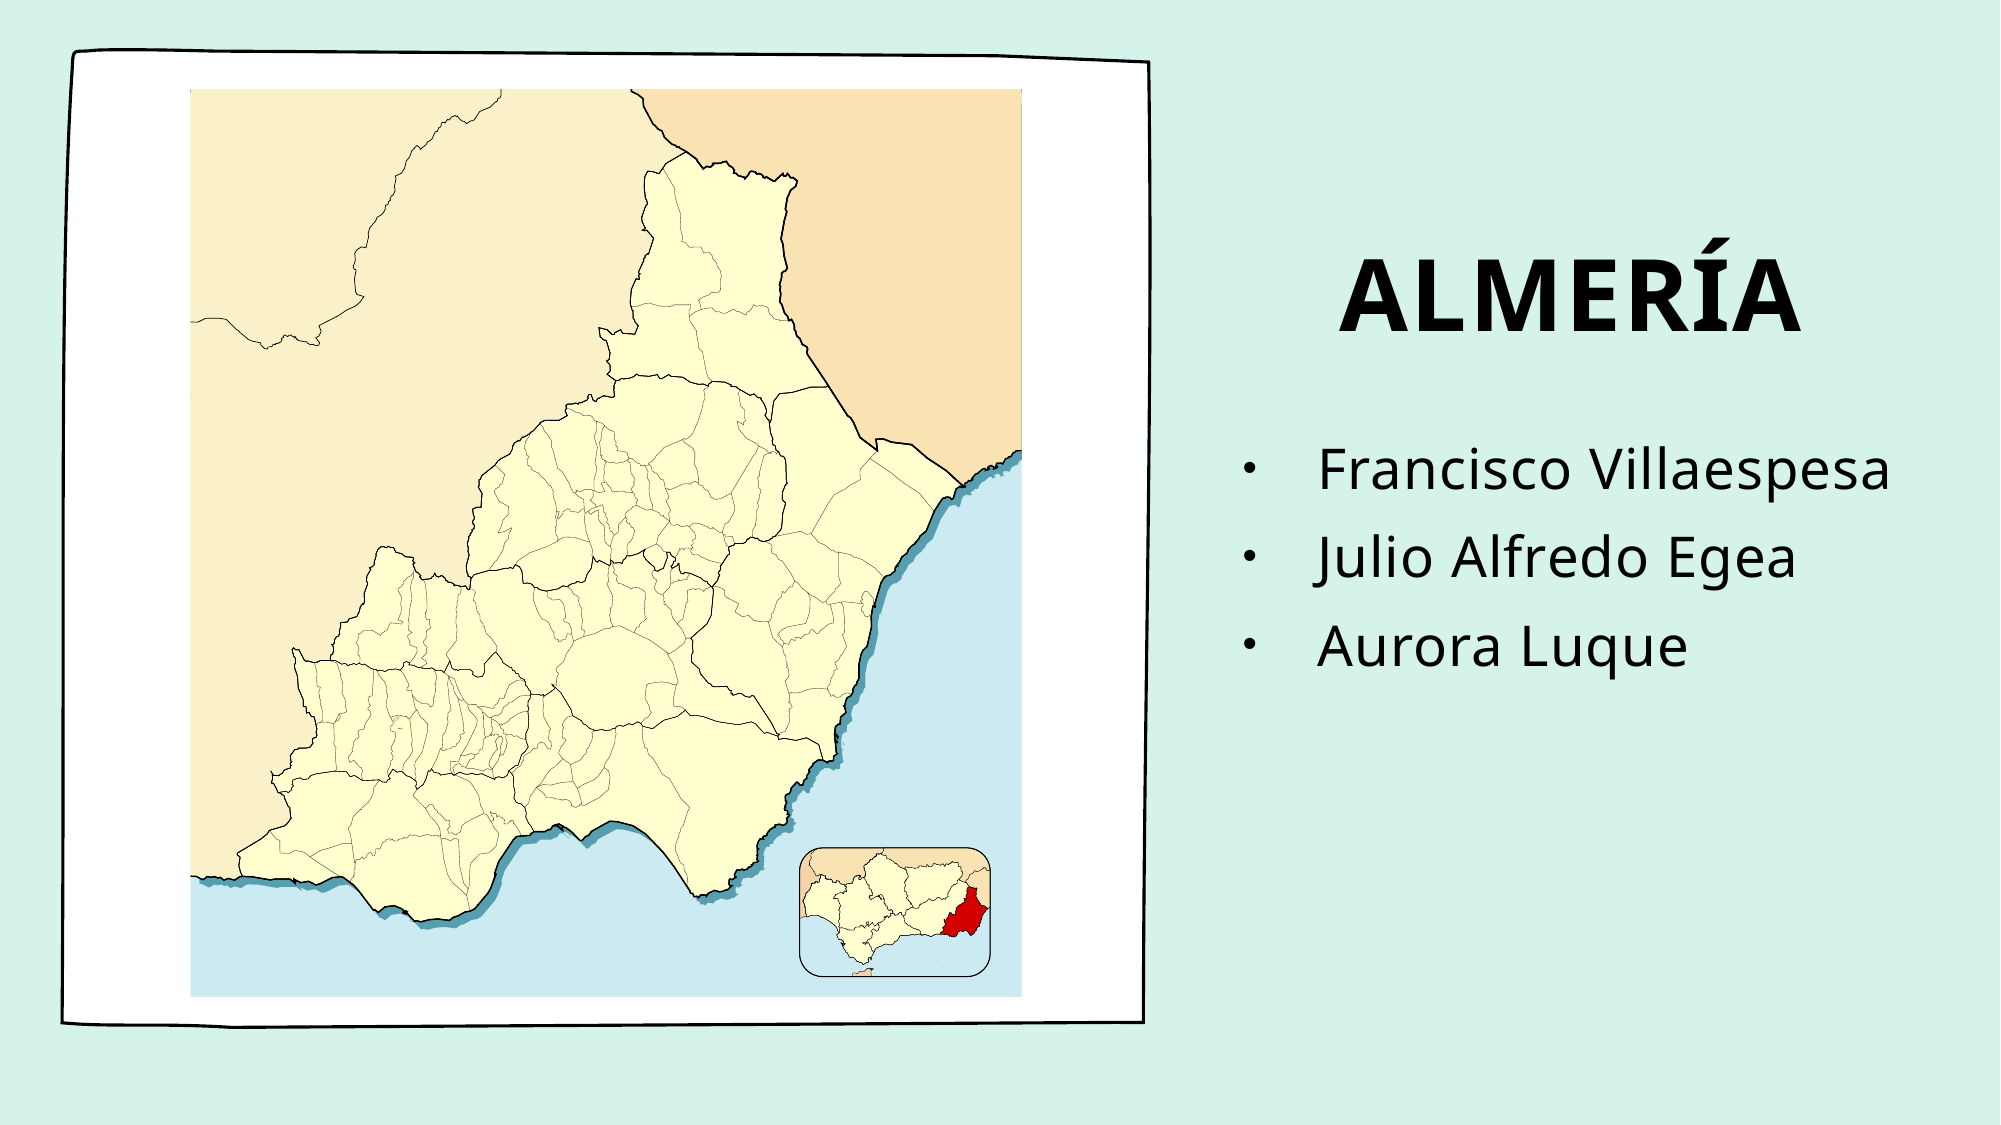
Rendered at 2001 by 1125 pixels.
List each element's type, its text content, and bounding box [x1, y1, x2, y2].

list Francisco Villaespesa Julio Alfredo Egea Aurora Luque [1227, 291, 2000, 820]
text_box [0, 0, 2000, 1125]
title ALMERÍA [1258, 122, 1884, 291]
picture [190, 89, 1022, 997]
